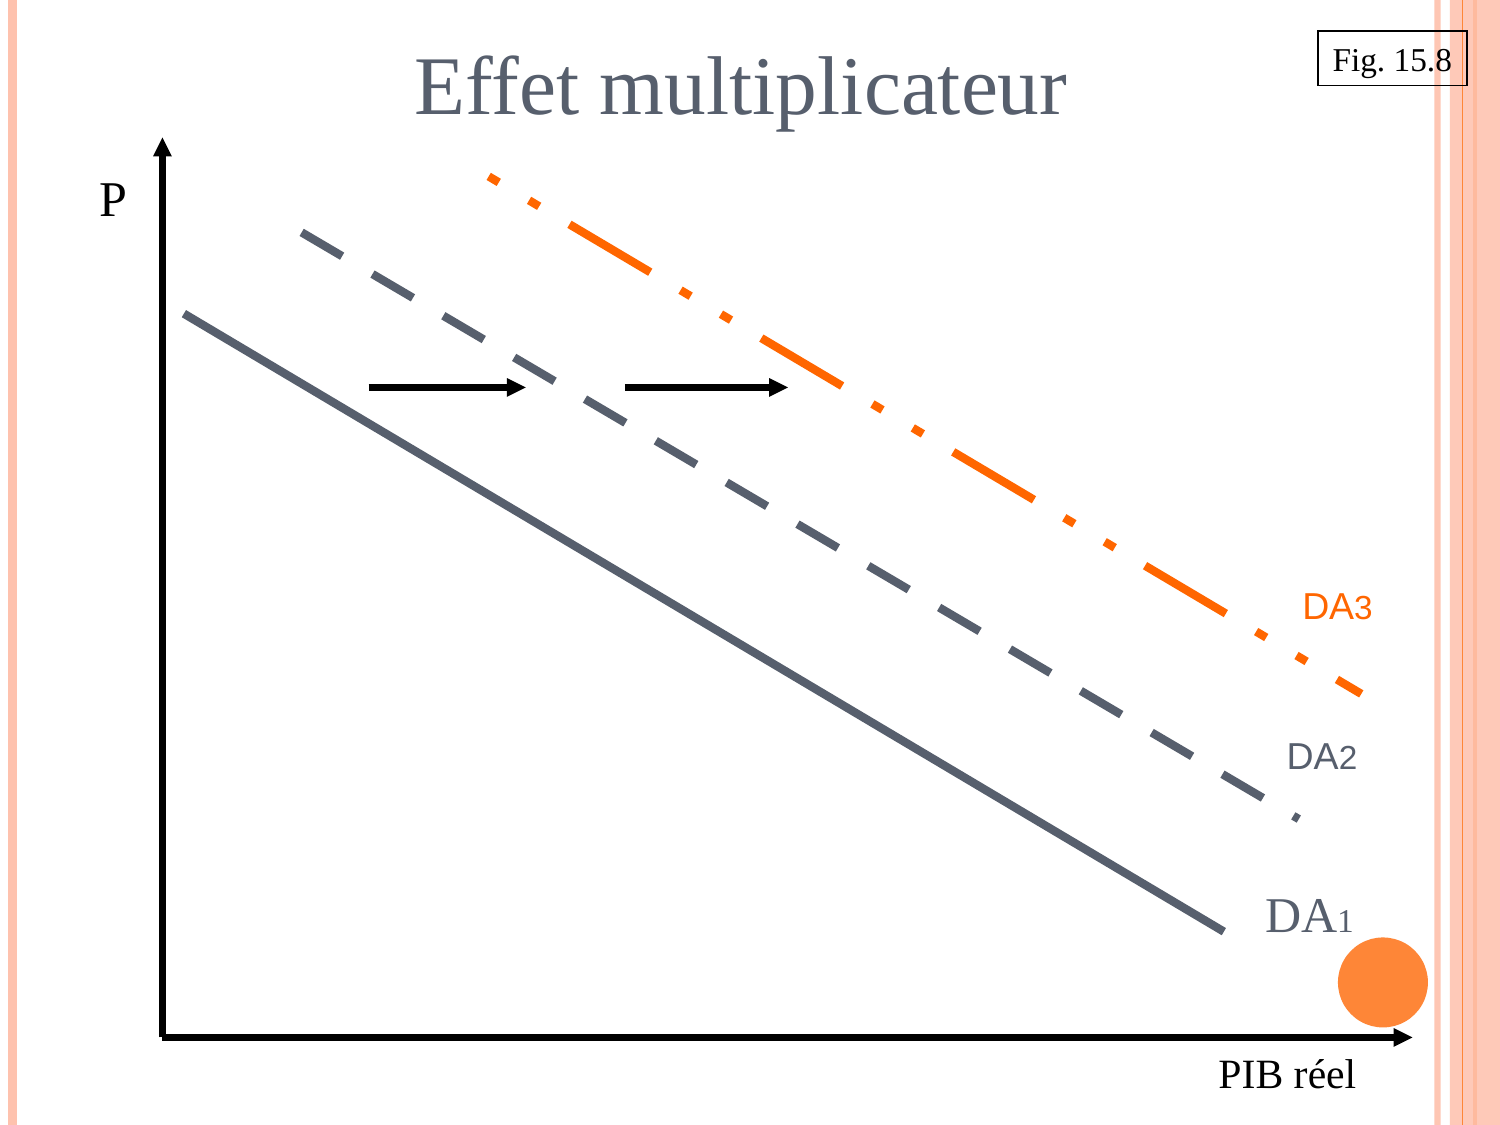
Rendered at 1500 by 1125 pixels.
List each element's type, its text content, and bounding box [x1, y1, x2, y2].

text_box Effet multiplicateur [399, 23, 1084, 139]
text_box Fig. 15.8 [1317, 30, 1468, 86]
text_box DA1 [1250, 874, 1369, 950]
text_box DA3 [1287, 574, 1407, 635]
text_box DA2 [1271, 724, 1373, 785]
text_box P [84, 159, 143, 235]
text_box PIB réel [1203, 1039, 1372, 1105]
